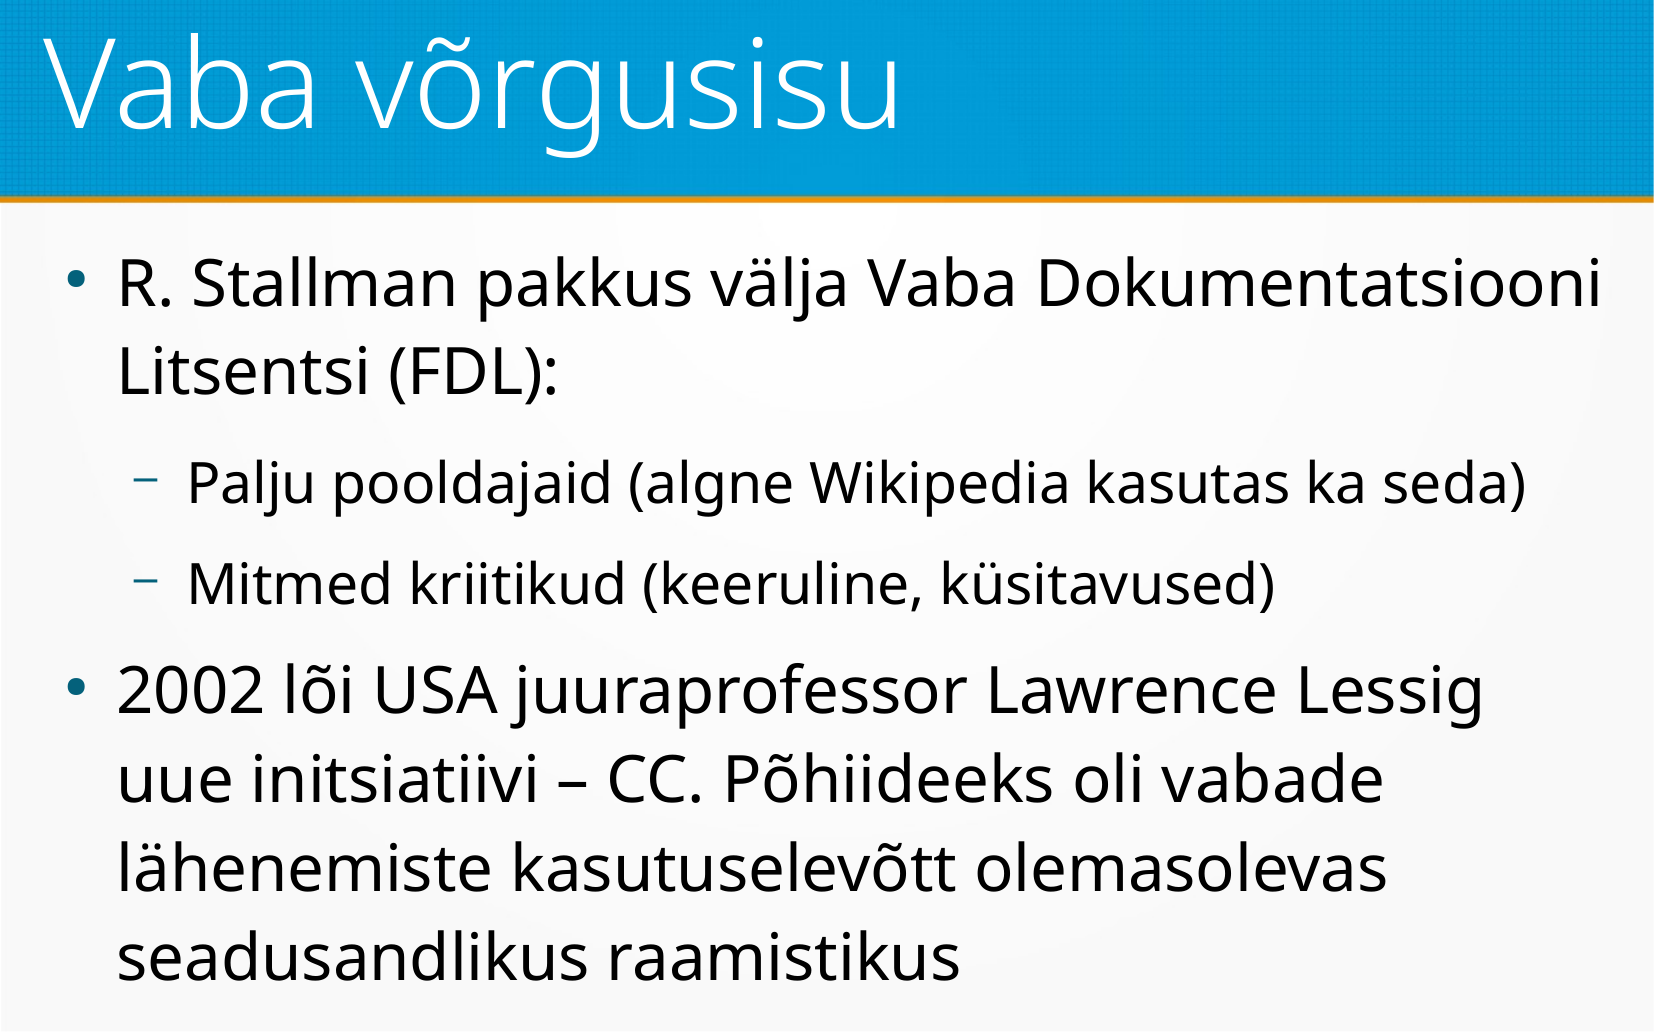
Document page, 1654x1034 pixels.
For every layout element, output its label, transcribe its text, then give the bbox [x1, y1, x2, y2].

list R. Stallman pakkus välja Vaba Dokumentatsiooni Litsentsi (FDL): Palju pooldajaid (algne Wikipedia kasutas ka seda) Mitmed kriitikud (keeruline, küsitavused) 2002 lõi USA juuraprofessor Lawrence Lessig uue initsiatiivi – CC. Põhiideeks oli vabade lähenemiste kasutuselevõtt olemasolevas seadusandlikus raamistikus [47, 236, 1607, 1002]
title Vaba võrgusisu [43, 0, 1619, 166]
picture [0, 195, 1654, 1034]
